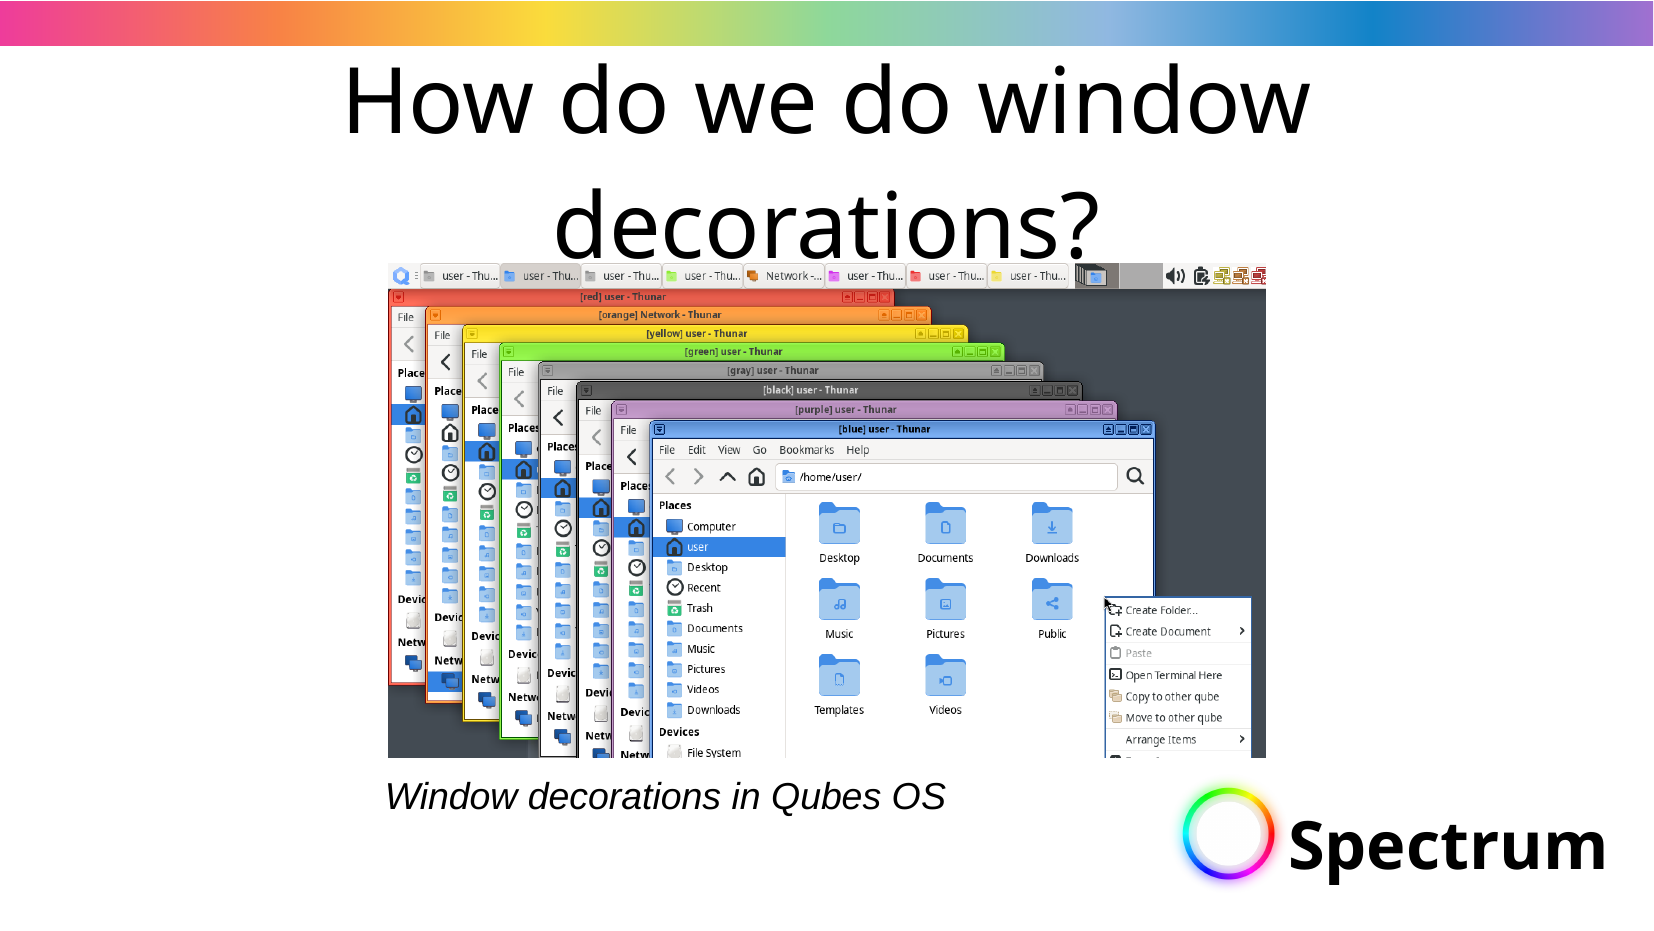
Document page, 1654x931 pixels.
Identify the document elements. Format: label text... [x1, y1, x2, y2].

text_box Window decorations in Qubes OS [370, 767, 1046, 825]
title How do we do window decorations? [82, 82, 1571, 238]
picture [388, 263, 1266, 758]
picture [1169, 774, 1288, 893]
